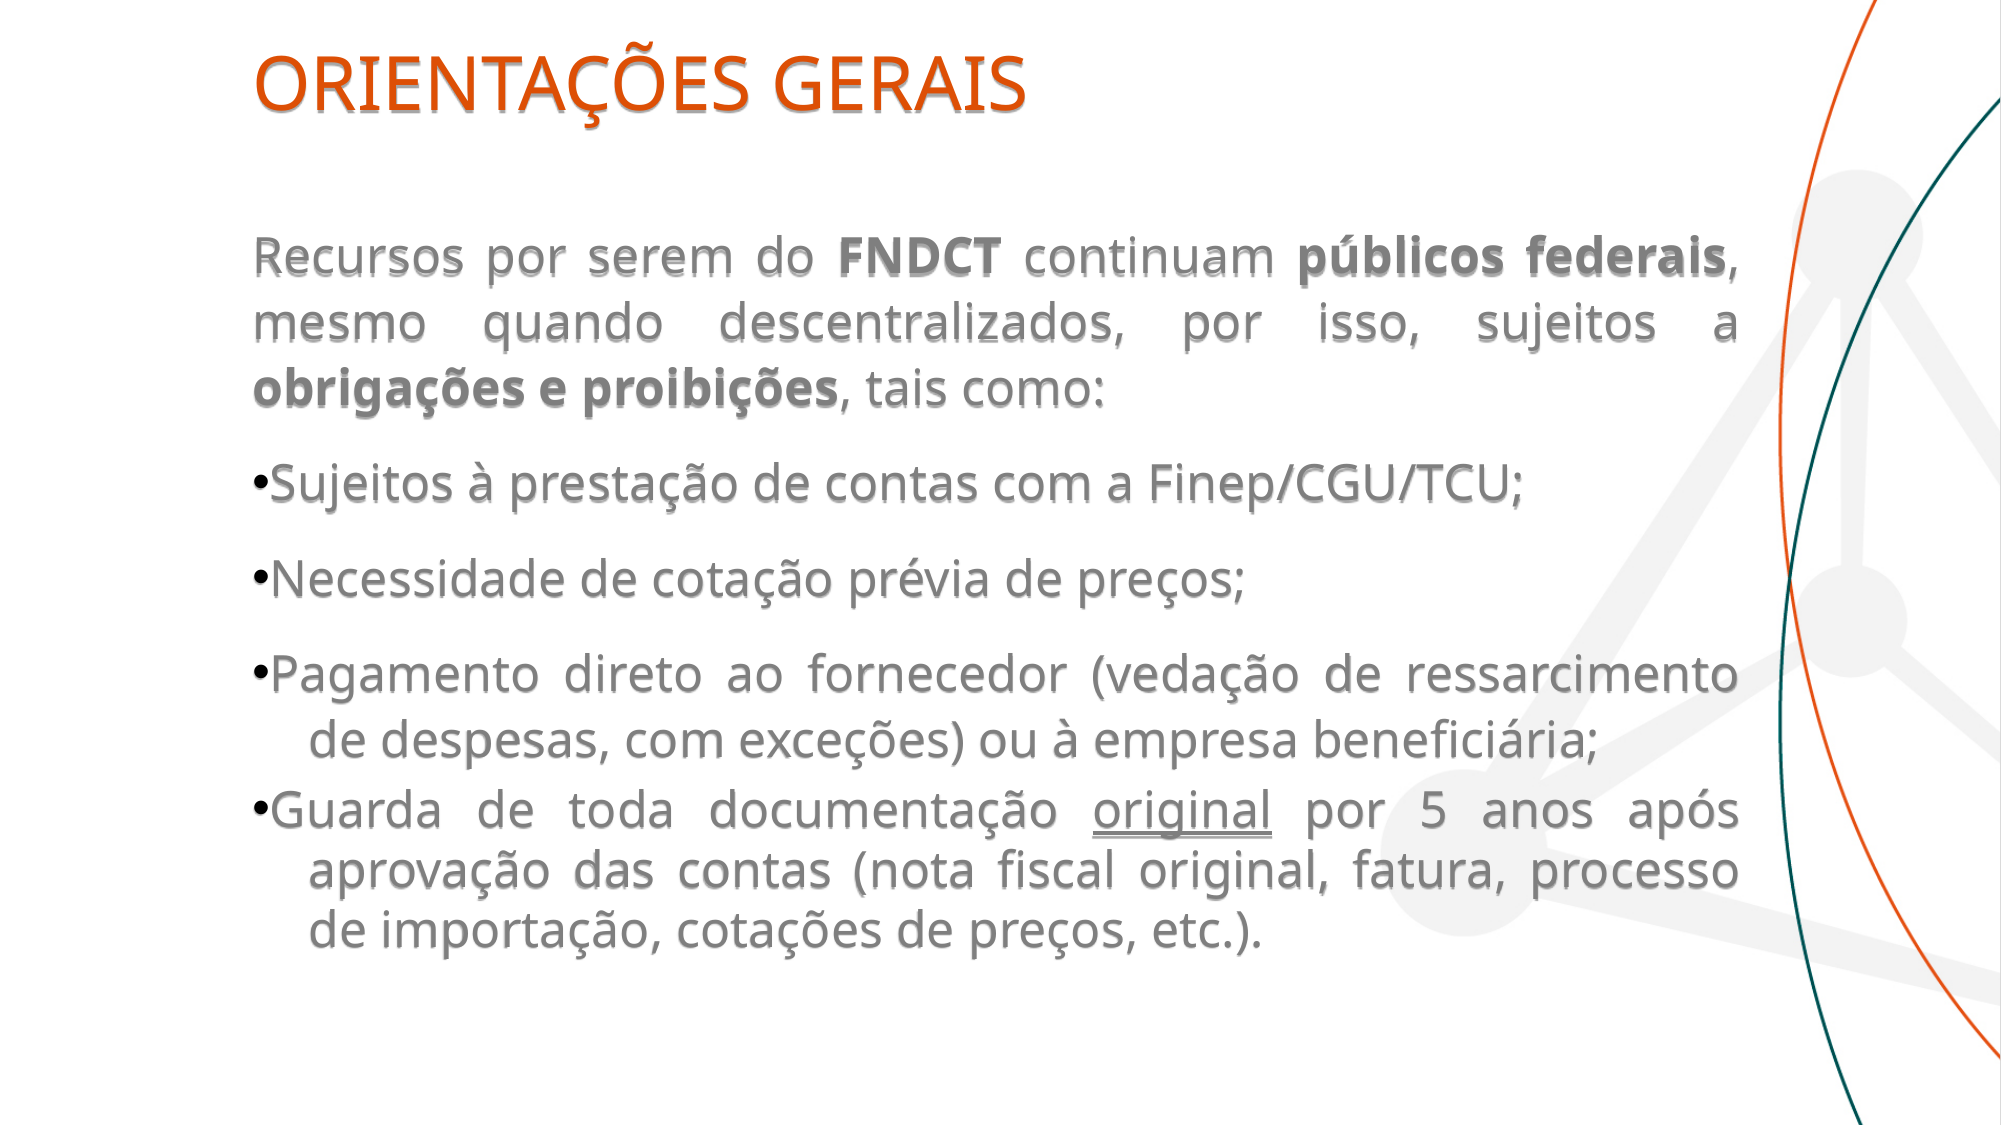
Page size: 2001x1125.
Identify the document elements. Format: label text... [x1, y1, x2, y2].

text_box ORIENTAÇÕES GERAIS [237, 27, 1250, 138]
text_box Recursos por serem do FNDCT continuam públicos federais, mesmo quando descentralizados, por isso, sujeitos a obrigações e proibições, tais como: Sujeitos à prestação de contas com a Finep/CGU/TCU; Necessidade de cotação prévia de preços; Pagamento direto ao fornecedor (vedação de ressarcimento de despesas, com exceções) ou à empresa beneficiária; Guarda de toda documentação original por 5 anos após aprovação das contas (nota fiscal original, fatura, processo de importação, cotações de preços, etc.). [237, 210, 1756, 1095]
